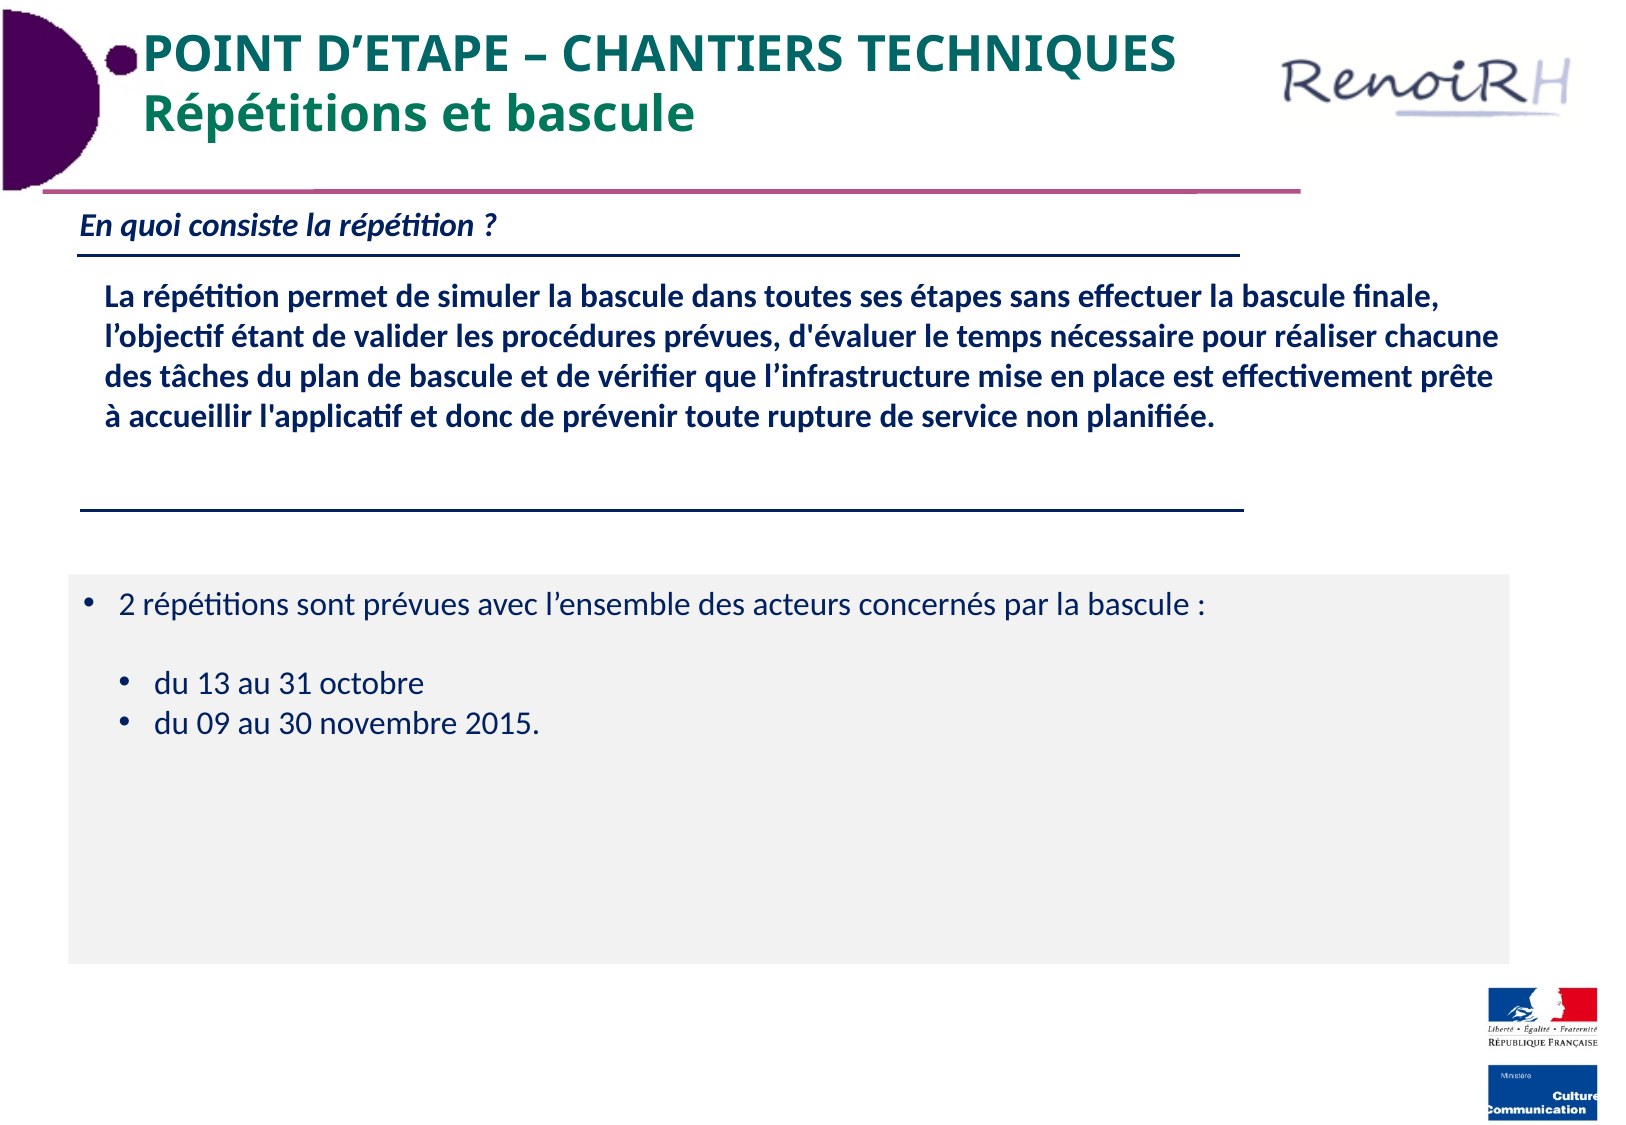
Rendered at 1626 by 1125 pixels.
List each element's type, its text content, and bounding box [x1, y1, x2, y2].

text_box En quoi consiste la répétition ? [64, 196, 1128, 244]
text_box La répétition permet de simuler la bascule dans toutes ses étapes sans effectuer la bascule finale, l’objectif étant de valider les procédures prévues, d'évaluer le temps nécessaire pour réaliser chacune des tâches du plan de bascule et de vérifier que l’infrastructure mise en place est effectivement prête à accueillir l'applicatif et donc de prévenir toute rupture de service non planifiée. [89, 267, 1533, 496]
text_box POINT D’ETAPE – CHANTIERS TECHNIQUES Répétitions et bascule [127, 54, 1246, 150]
picture [1273, 42, 1582, 129]
text_box 2 répétitions sont prévues avec l’ensemble des acteurs concernés par la bascule : du 13 au 31 octobre du 09 au 30 novembre 2015. [68, 574, 1510, 964]
picture [0, 0, 161, 203]
picture [154, 41, 161, 52]
picture [1484, 979, 1600, 1125]
